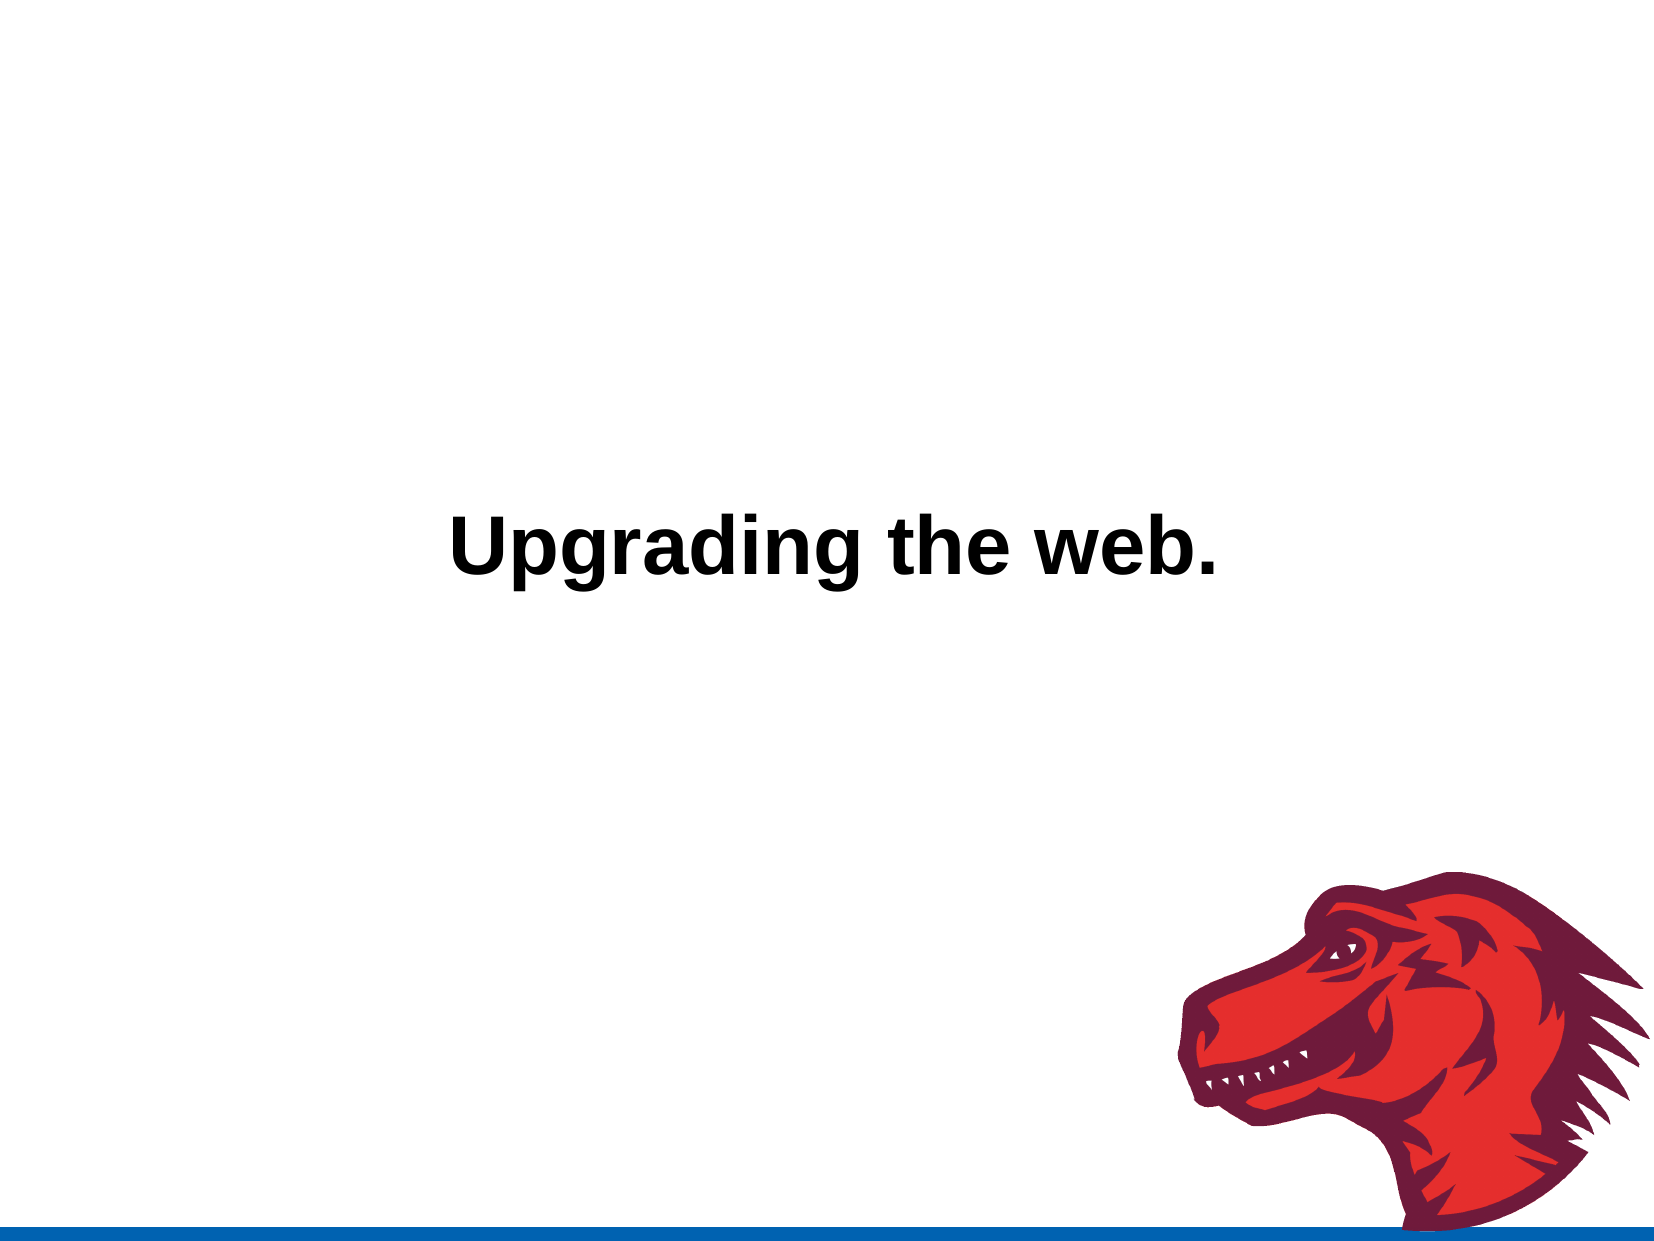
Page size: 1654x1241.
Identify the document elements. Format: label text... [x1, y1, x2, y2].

text_box Upgrading the web. [433, 492, 1238, 601]
picture [1171, 872, 1654, 1241]
